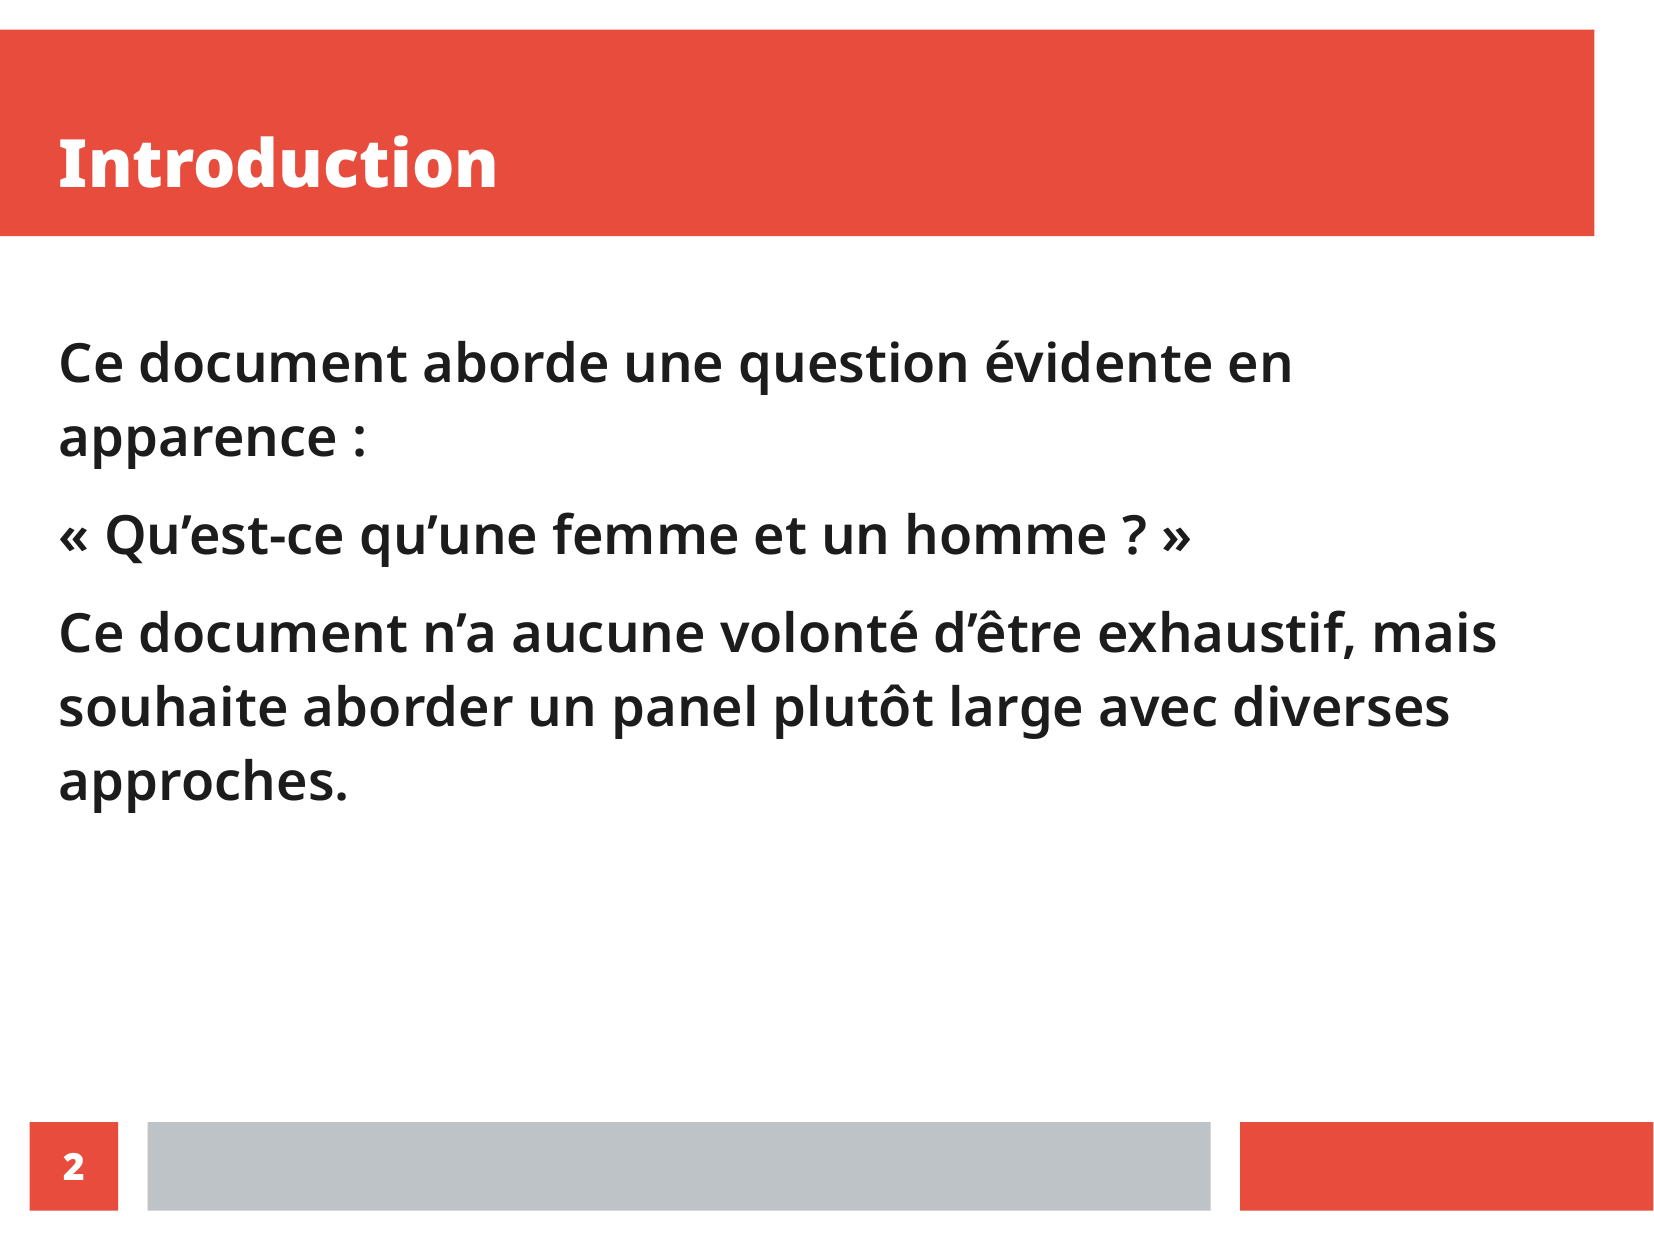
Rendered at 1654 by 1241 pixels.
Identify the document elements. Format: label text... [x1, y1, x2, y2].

list Ce document aborde une question évidente en apparence : « Qu’est-ce qu’une femme et un homme ? » Ce document n’a aucune volonté d’être exhaustif, mais souhaite aborder un panel plutôt large avec diverses approches. [59, 324, 1565, 1093]
title Introduction [59, 59, 1595, 207]
